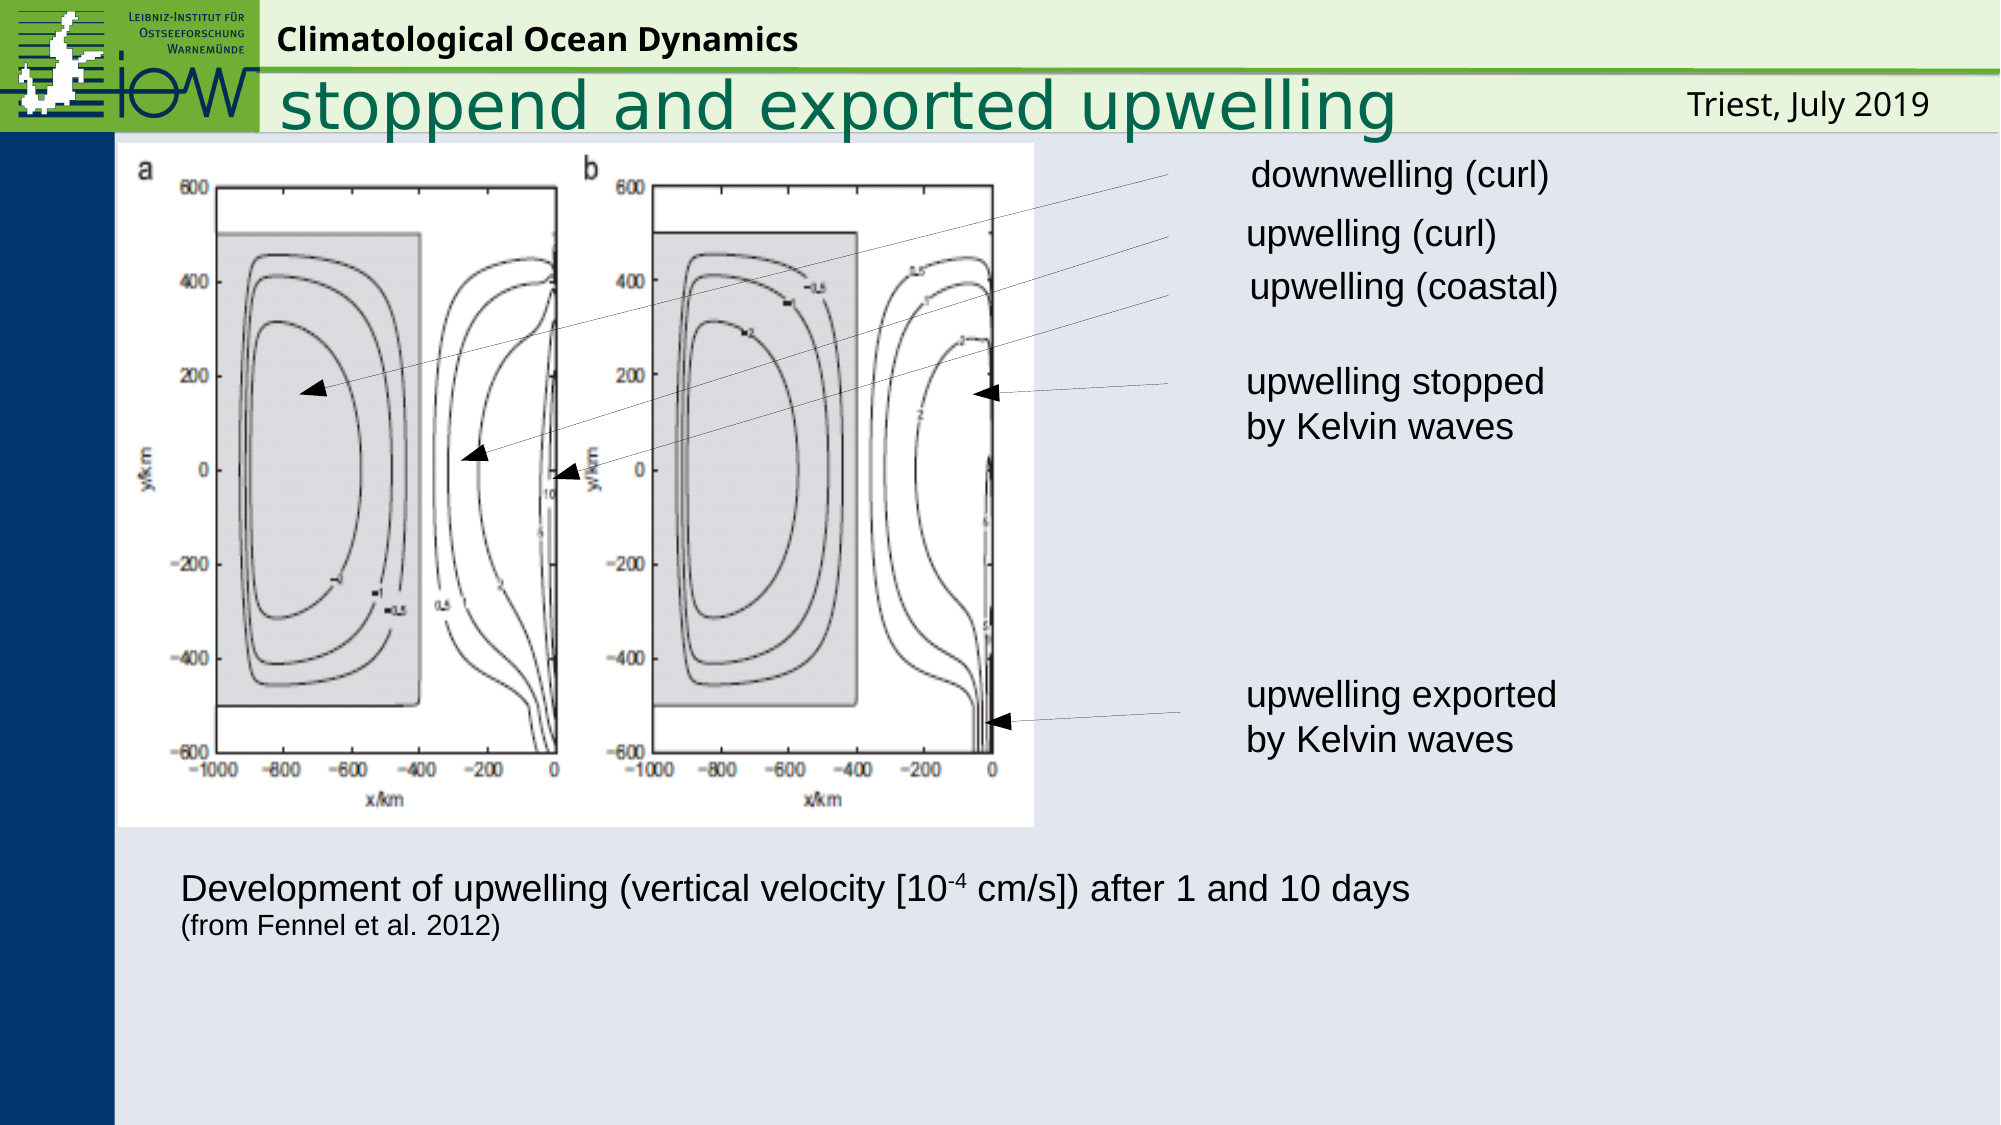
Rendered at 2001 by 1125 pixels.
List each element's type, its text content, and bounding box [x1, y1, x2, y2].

text_box Development of upwelling (vertical velocity [10-4 cm/s]) after 1 and 10 days (from Fennel et al. 2012) [165, 860, 1426, 955]
text_box upwelling (curl) [1195, 202, 1381, 262]
text_box upwelling (coastal) [1199, 255, 1384, 316]
picture [0, 10, 260, 54]
text_box upwelling stopped by Kelvin waves [1195, 349, 1528, 461]
picture [118, 160, 1034, 827]
text_box stoppend and exported upwelling [0, 54, 1690, 160]
text_box downwelling (curl) [1200, 160, 1386, 203]
text_box upwelling exported by Kelvin waves [1195, 662, 1528, 774]
